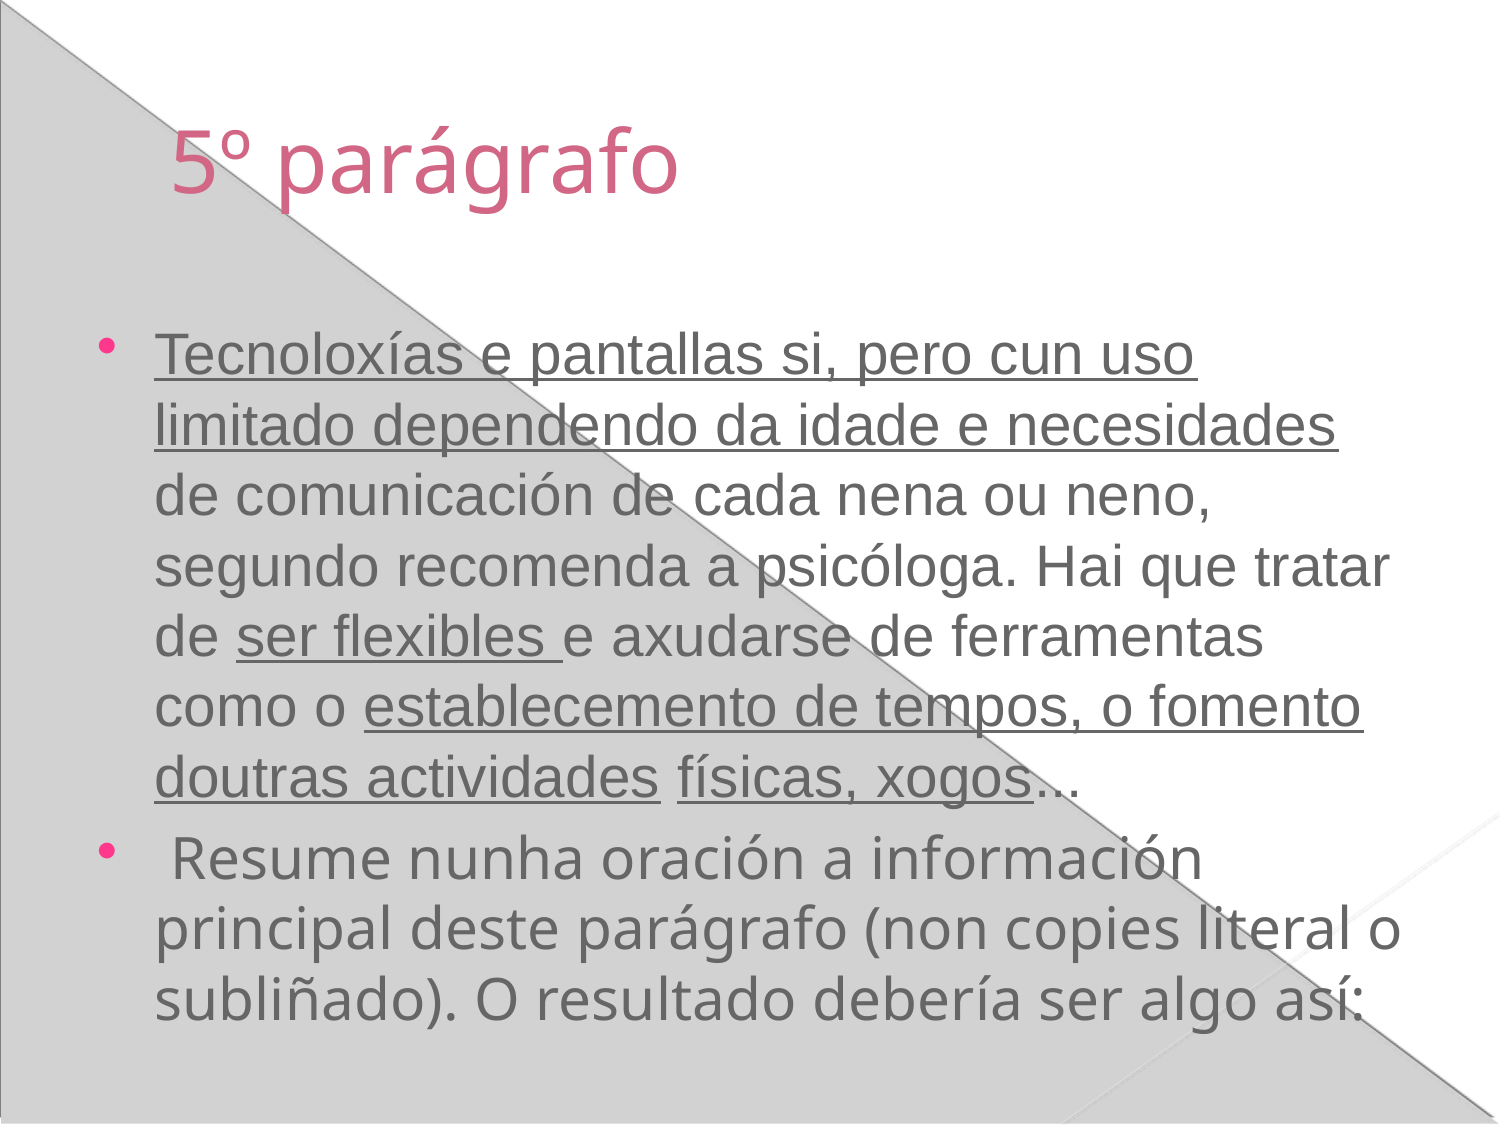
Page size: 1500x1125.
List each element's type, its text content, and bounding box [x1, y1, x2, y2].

text_box 5º parágrafo [74, 43, 1425, 274]
text_box Tecnoloxías e pantallas si, pero cun uso limitado dependendo da idade e necesidades de comunicación de cada nena ou neno, segundo recomenda a psicóloga. Hai que tratar de ser flexibles e axudarse de ferramentas como o establecemento de tempos, o fomento doutras actividades físicas, xogos... Resume nunha oración a información principal deste parágrafo (non copies literal o subliñado). O resultado debería ser algo así: [74, 308, 1425, 1059]
